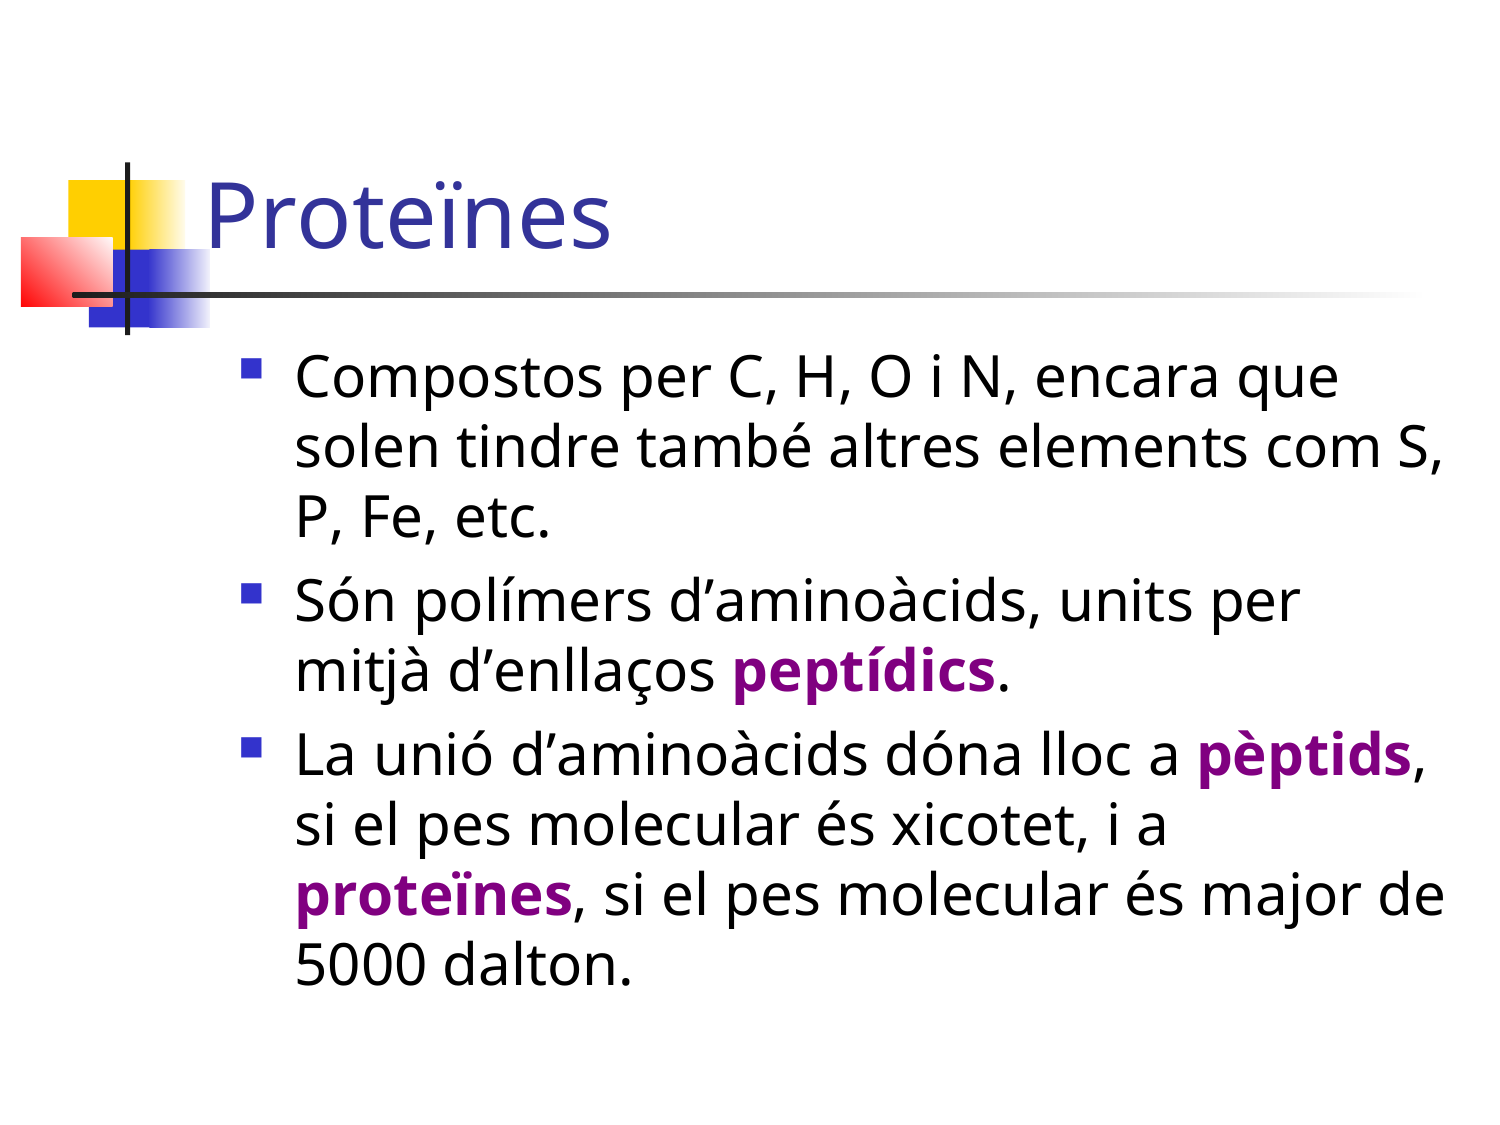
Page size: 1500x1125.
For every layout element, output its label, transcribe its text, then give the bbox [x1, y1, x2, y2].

list Compostos per C, H, O i N, encara que solen tindre també altres elements com S, P, Fe, etc. Són polímers d’aminoàcids, units per mitjà d’enllaços peptídics. La unió d’aminoàcids dóna lloc a pèptids, si el pes molecular és xicotet, i a proteïnes, si el pes molecular és major de 5000 dalton. [193, 331, 1469, 1007]
title Proteïnes [188, 35, 1468, 276]
